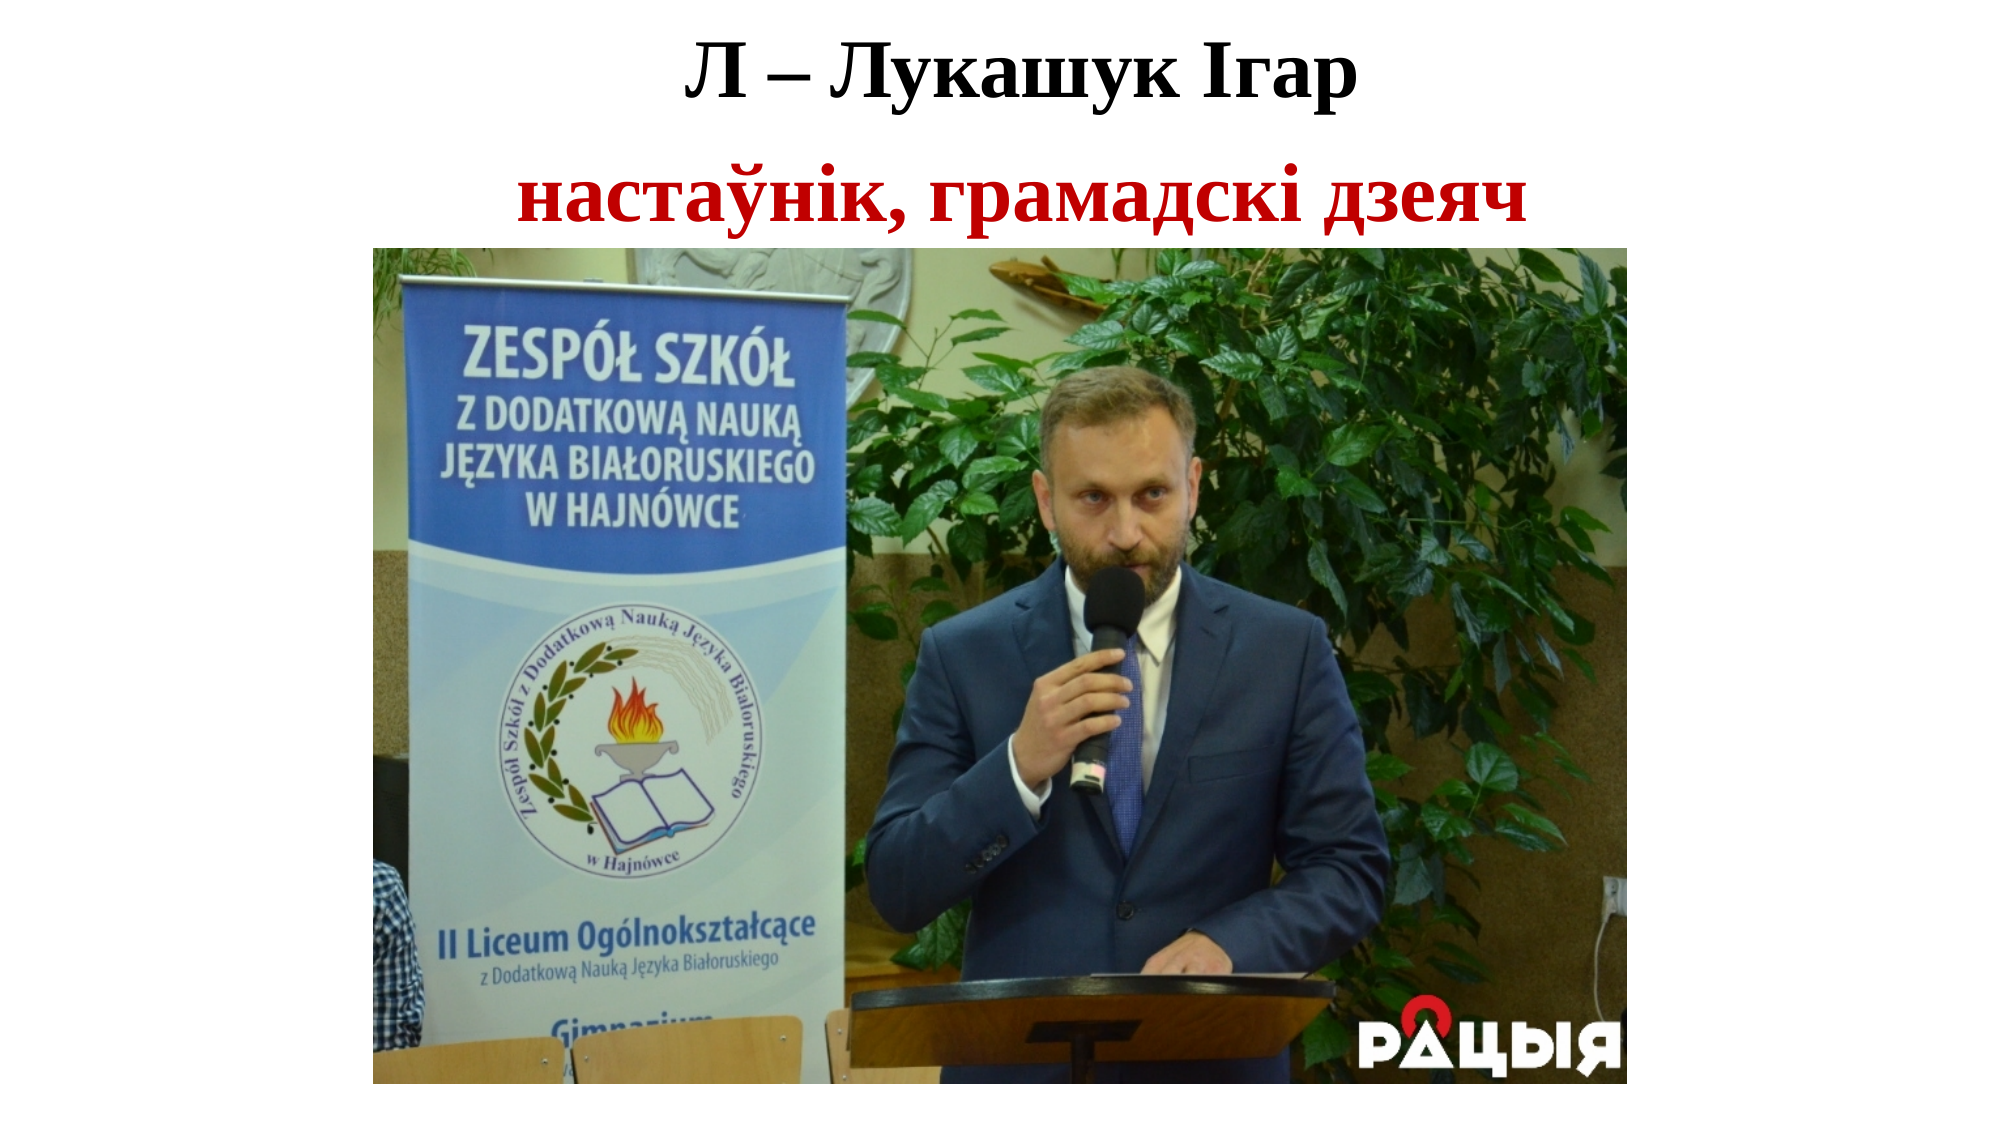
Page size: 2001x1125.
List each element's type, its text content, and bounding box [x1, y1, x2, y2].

text_box Л – Лукашук Ігар настаўнік, грамадскі дзеяч [501, 0, 1545, 246]
picture [373, 248, 1627, 1084]
